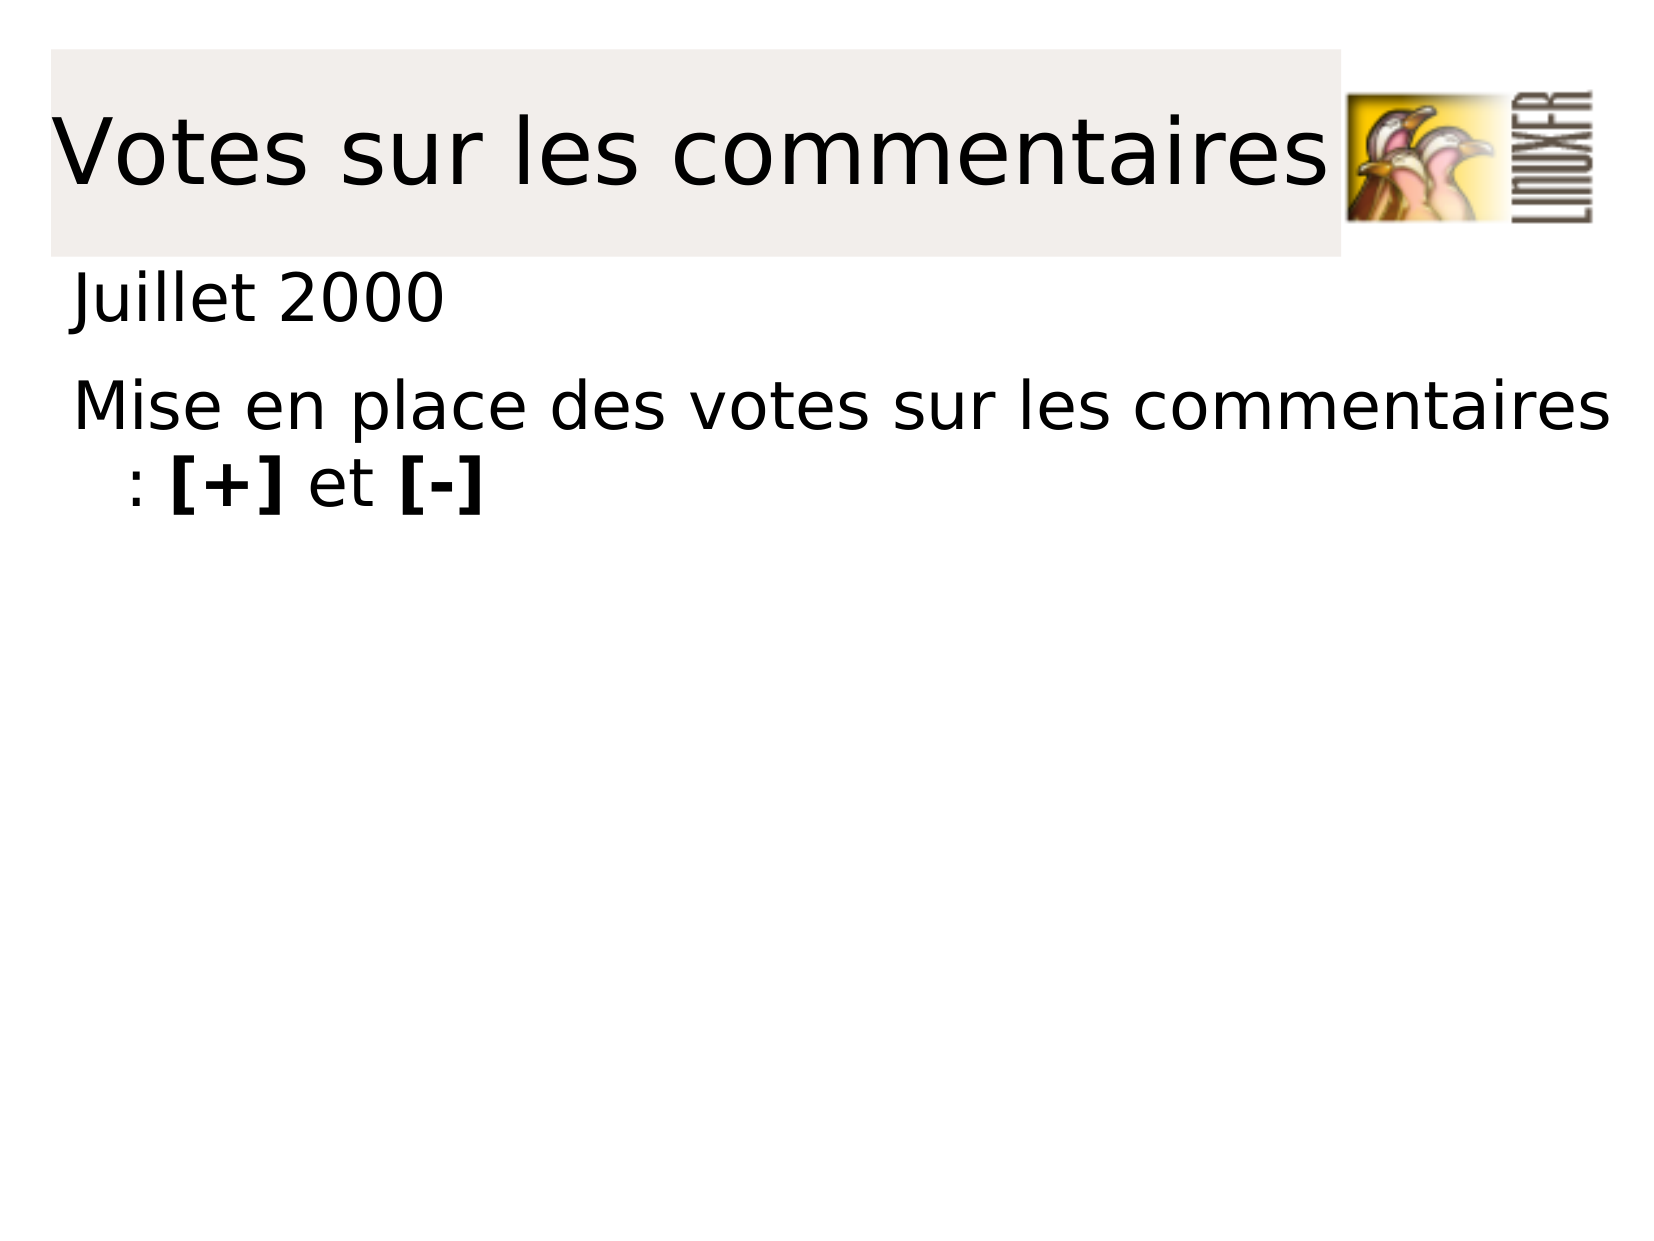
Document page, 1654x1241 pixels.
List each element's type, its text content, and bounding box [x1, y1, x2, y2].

list Juillet 2000 Mise en place des votes sur les commentaires : [+] et [-] [54, 259, 1628, 1103]
picture [1342, 88, 1601, 229]
title Votes sur les commentaires [51, 49, 1342, 257]
